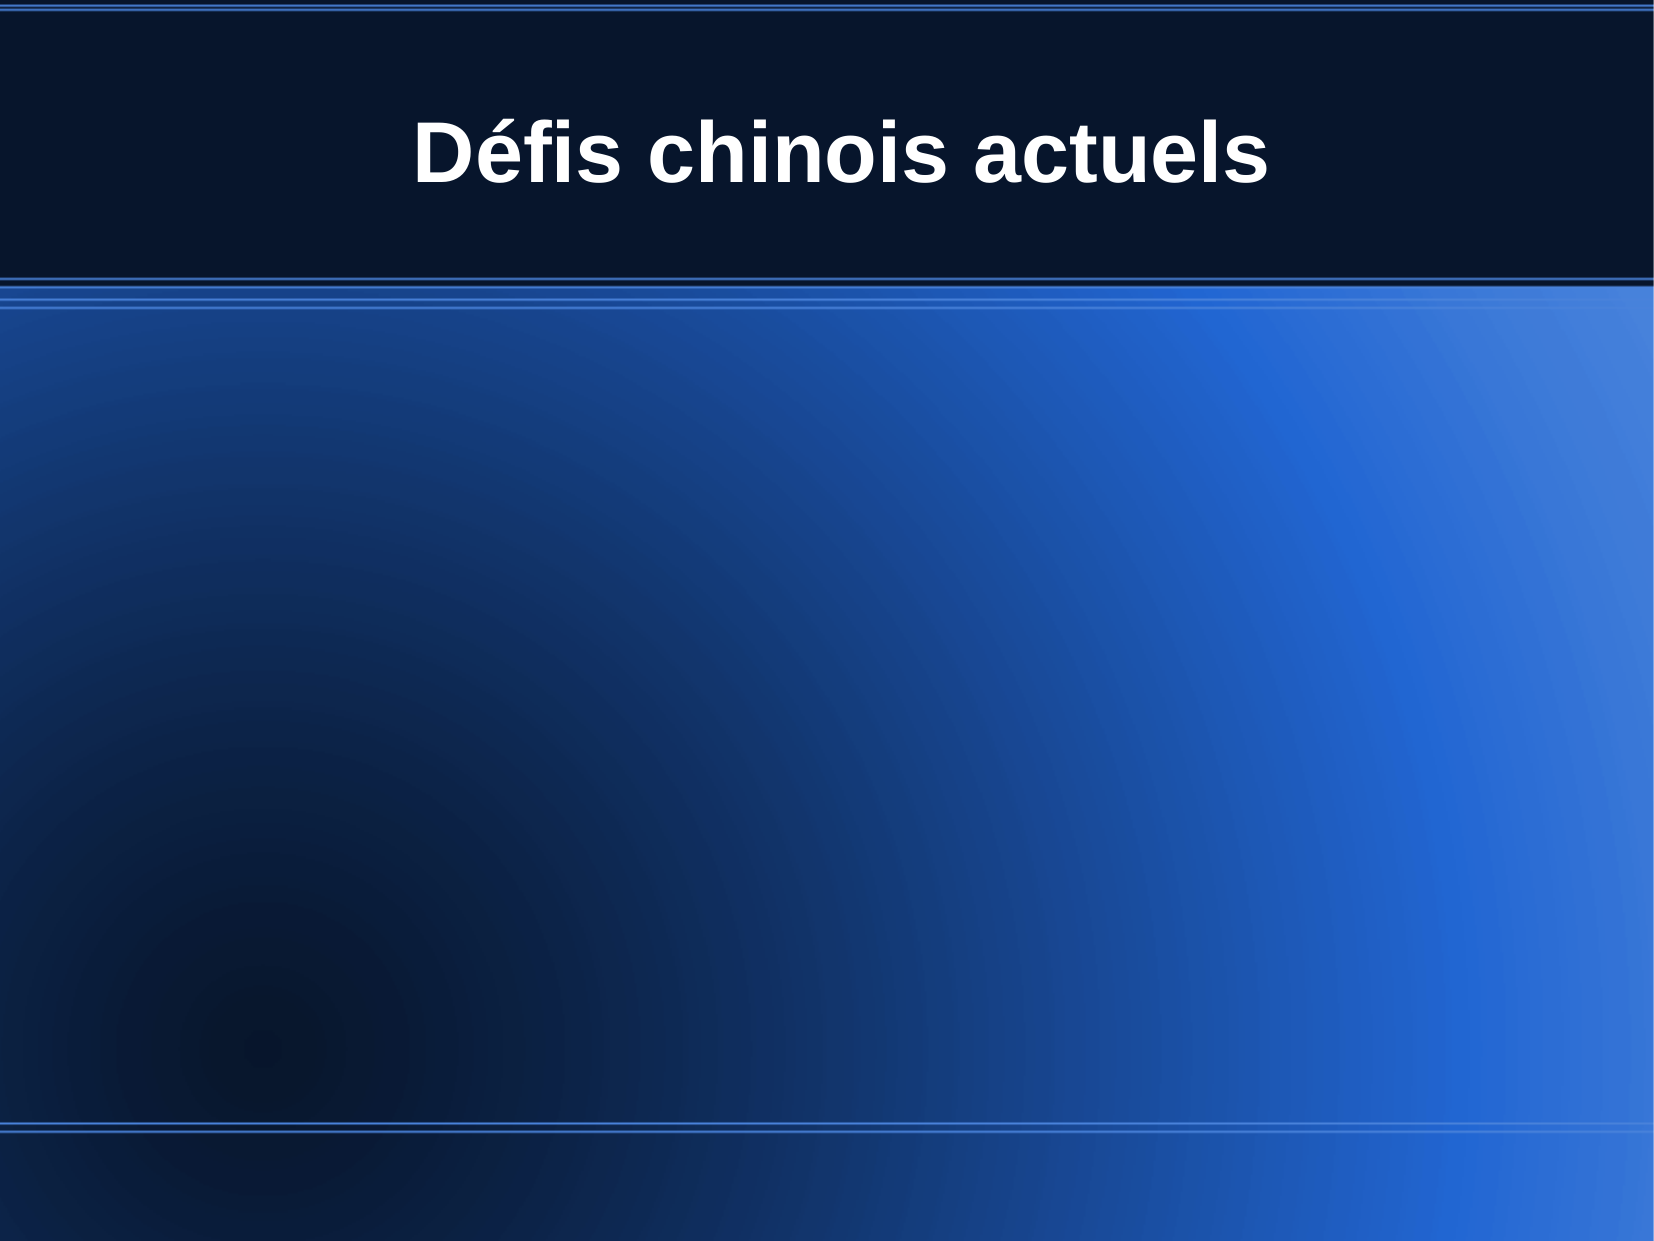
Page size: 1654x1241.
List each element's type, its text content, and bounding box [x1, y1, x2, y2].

picture [0, 0, 1654, 1241]
title Défis chinois actuels [82, 49, 1571, 257]
